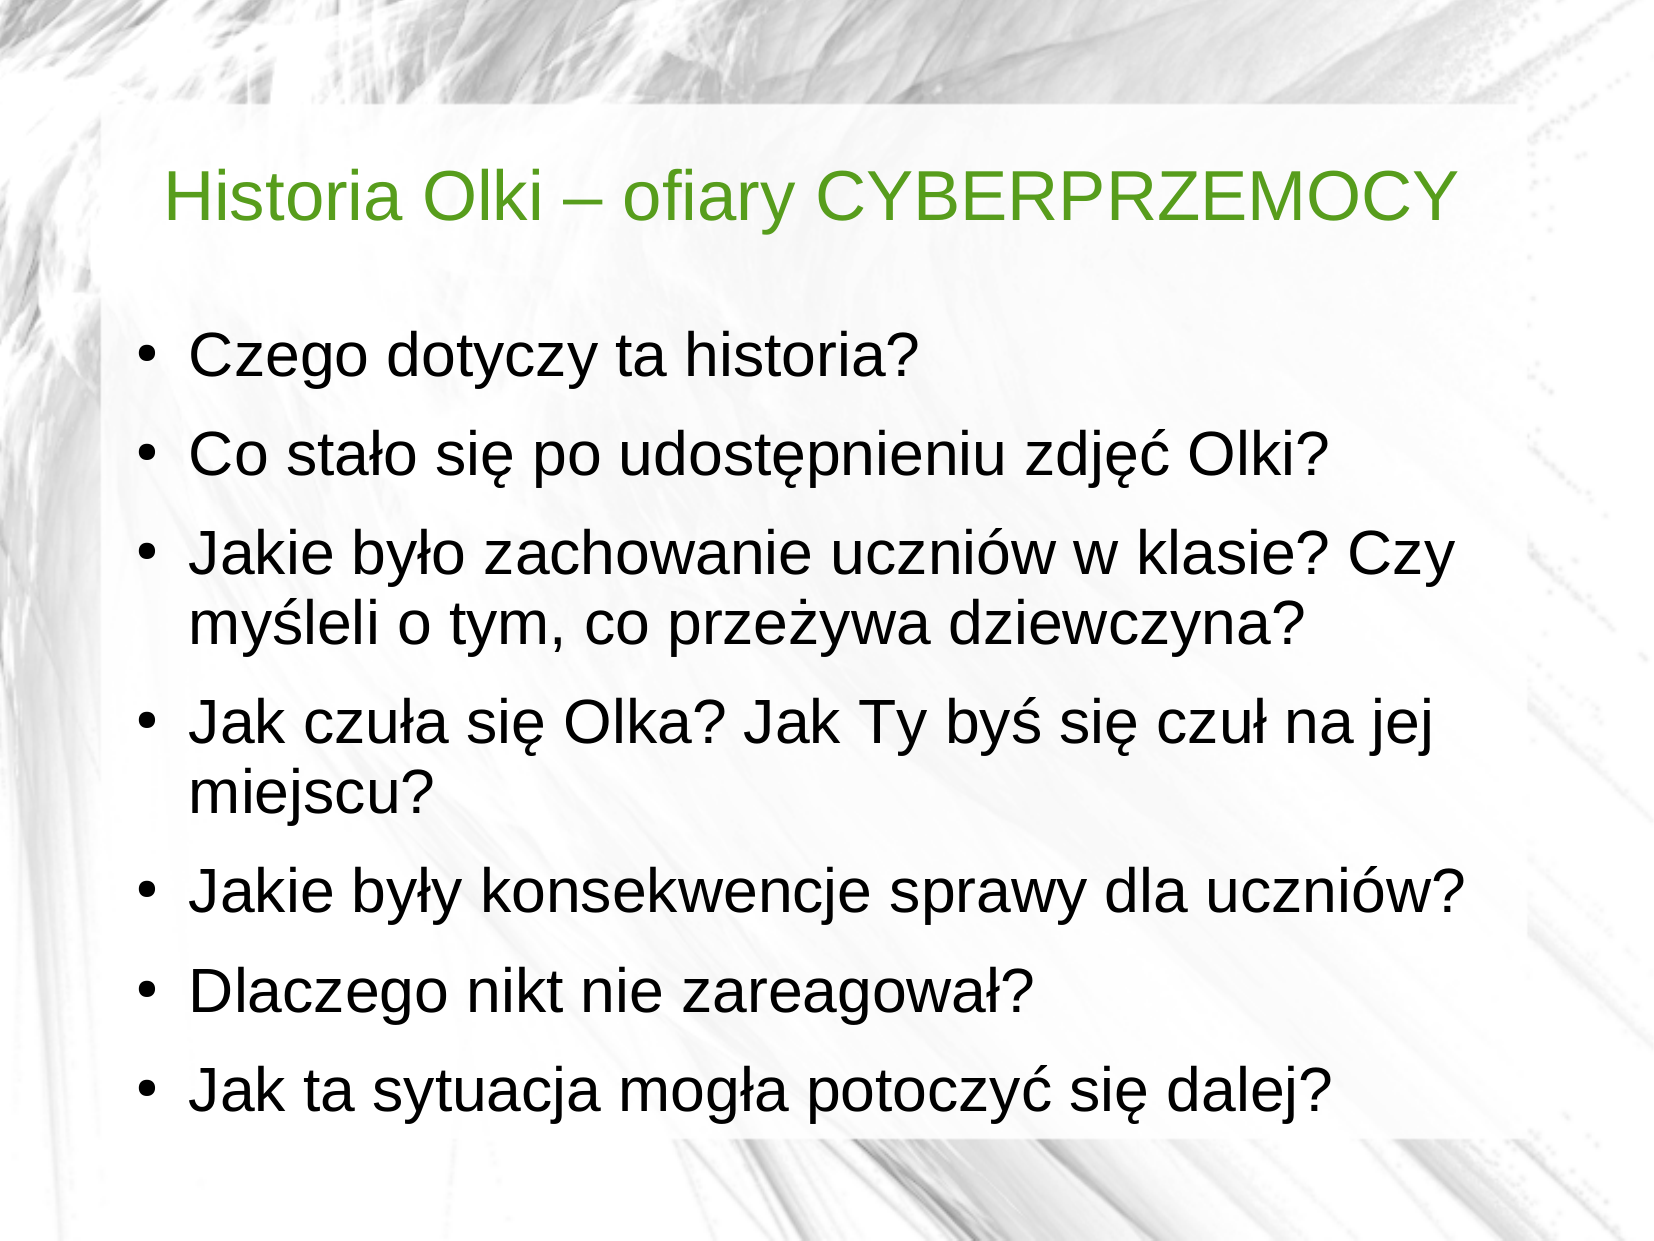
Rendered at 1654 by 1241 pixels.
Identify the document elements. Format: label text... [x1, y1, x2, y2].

list Czego dotyczy ta historia? Co stało się po udostępnieniu zdjęć Olki? Jakie było zachowanie uczniów w klasie? Czy myśleli o tym, co przeżywa dziewczyna? Jak czuła się Olka? Jak Ty byś się czuł na jej miejscu? Jakie były konsekwencje sprawy dla uczniów? Dlaczego nikt nie zareagował? Jak ta sytuacja mogła potoczyć się dalej? [118, 319, 1571, 1123]
picture [0, 0, 1654, 1241]
title Historia Olki – ofiary CYBERPRZEMOCY [118, 112, 1506, 281]
